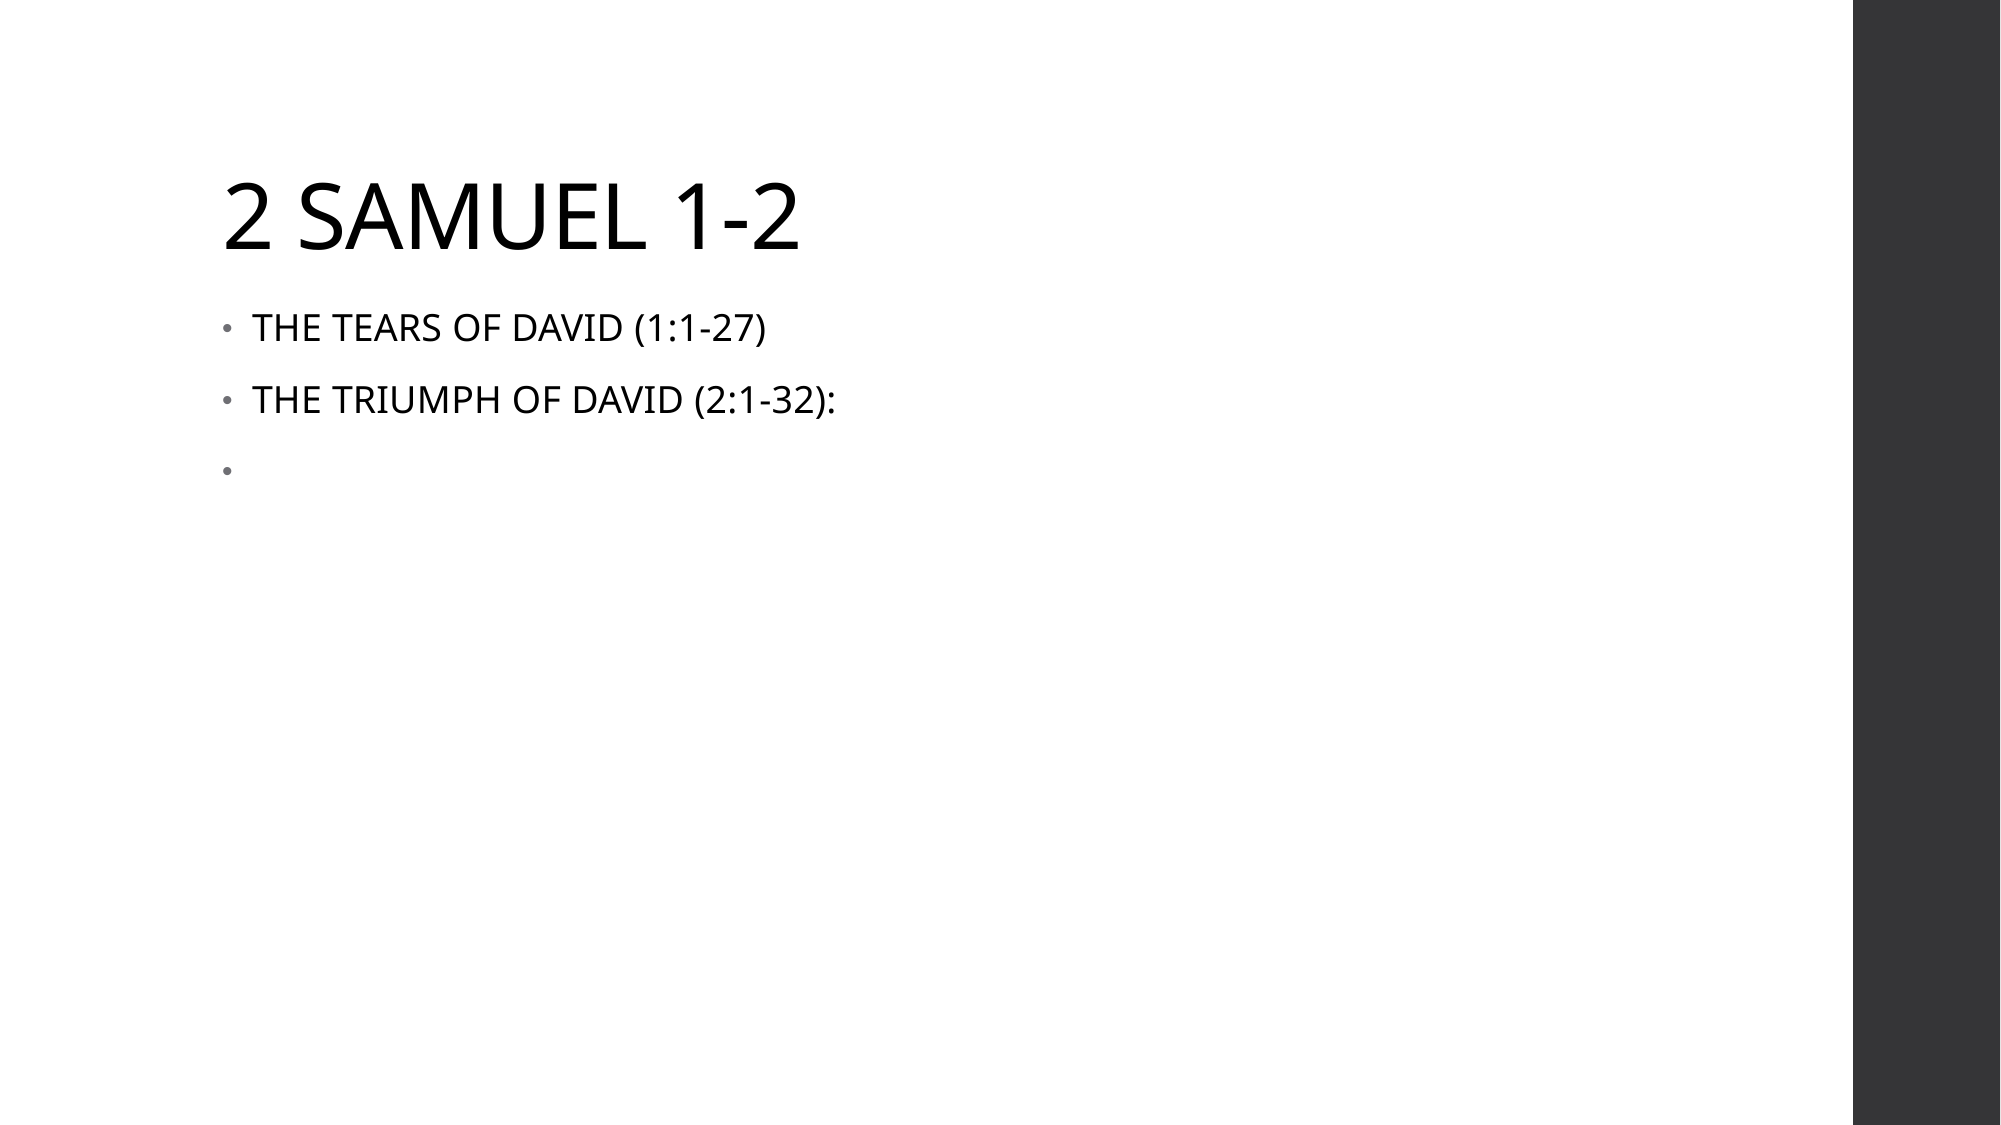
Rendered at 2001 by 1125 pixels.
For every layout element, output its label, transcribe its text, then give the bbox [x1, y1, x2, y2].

title 2 SAMUEL 1-2 [206, 60, 1797, 278]
list THE TEARS OF DAVID (1:1-27) THE TRIUMPH OF DAVID (2:1-32): [206, 299, 1617, 1014]
